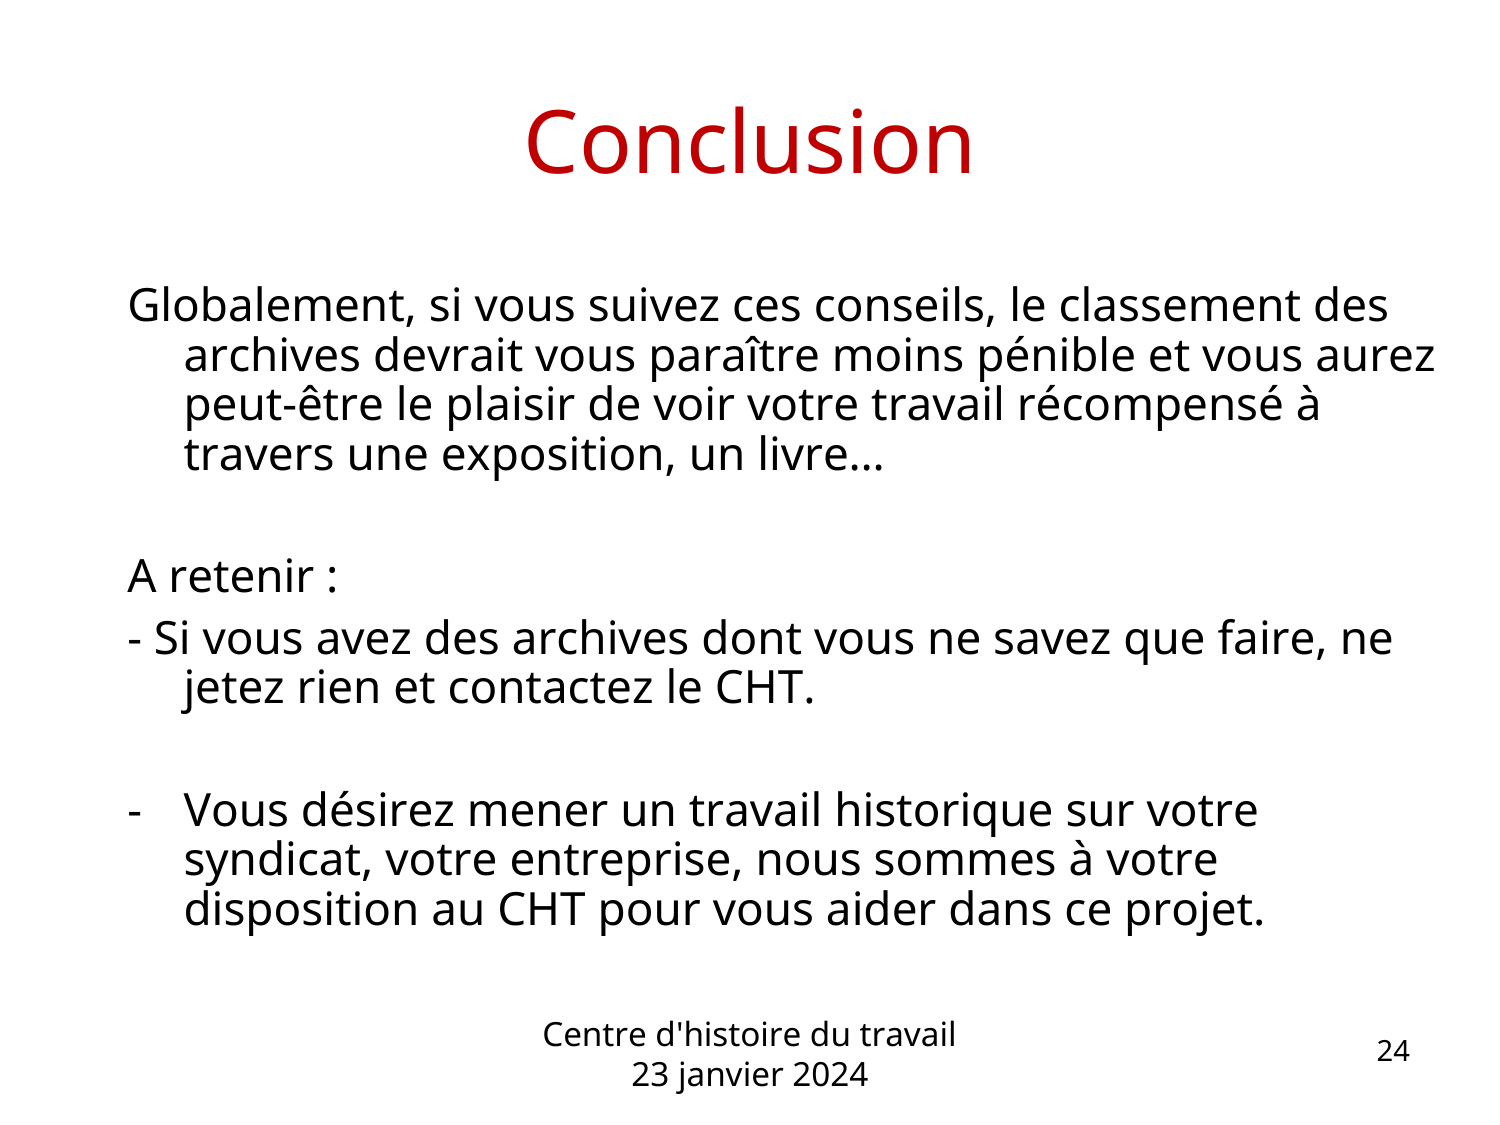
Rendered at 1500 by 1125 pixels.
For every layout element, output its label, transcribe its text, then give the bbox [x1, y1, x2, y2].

text_box Globalement, si vous suivez ces conseils, le classement des archives devrait vous paraître moins pénible et vous aurez peut-être le plaisir de voir votre travail récompensé à travers une exposition, un livre… A retenir : - Si vous avez des archives dont vous ne savez que faire, ne jetez rien et contactez le CHT. - Vous désirez mener un travail historique sur votre syndicat, votre entreprise, nous sommes à votre disposition au CHT pour vous aider dans ce projet. [112, 208, 1463, 951]
text_box Conclusion [75, 45, 1426, 233]
text_box Centre d'histoire du travail 23 janvier 2024 [512, 1005, 988, 1084]
text_box <numéro> [1074, 1024, 1426, 1103]
